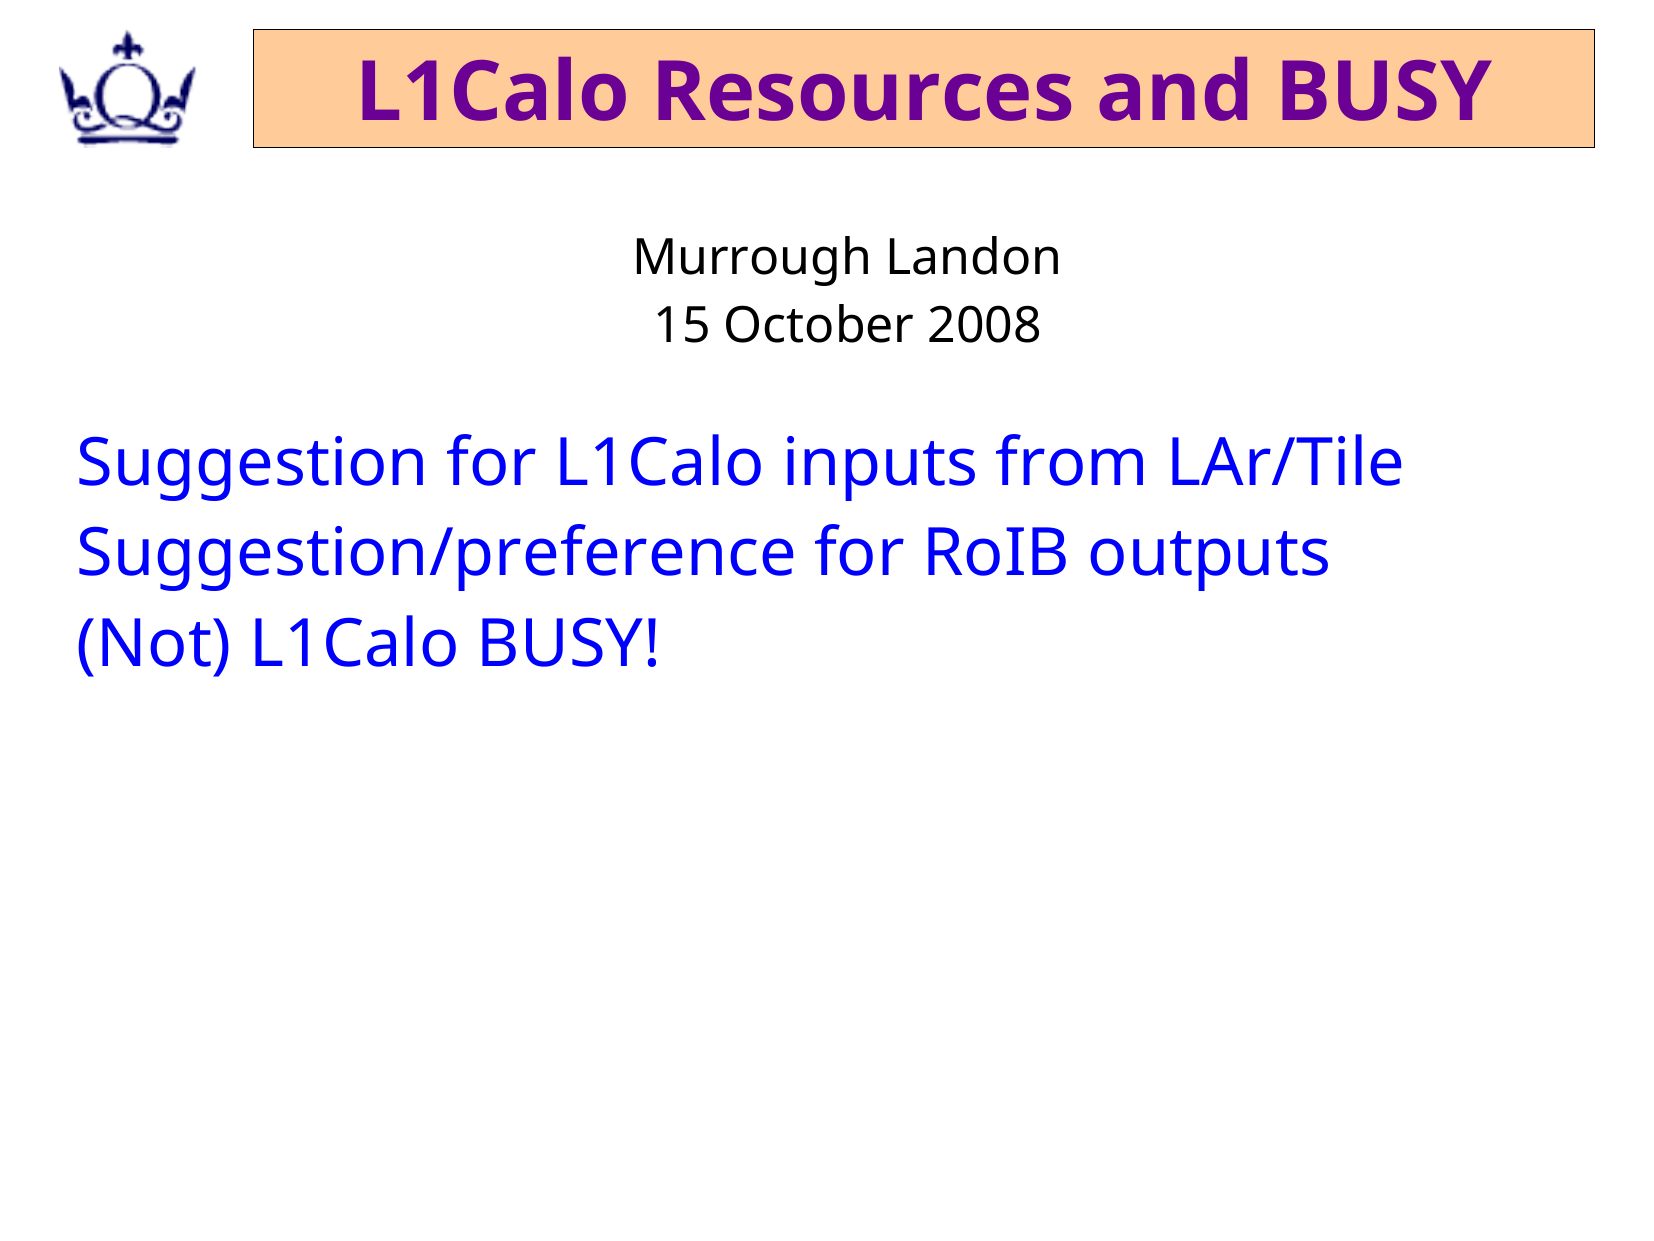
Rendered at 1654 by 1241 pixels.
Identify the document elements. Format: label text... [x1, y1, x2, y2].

title L1Calo Resources and BUSY [253, 29, 1595, 148]
list Suggestion for L1Calo inputs from LAr/Tile Suggestion/preference for RoIB outputs (Not) L1Calo BUSY! [59, 413, 1595, 1127]
picture [59, 29, 200, 148]
text_box Murrough Landon 15 October 2008 [476, 220, 1219, 360]
